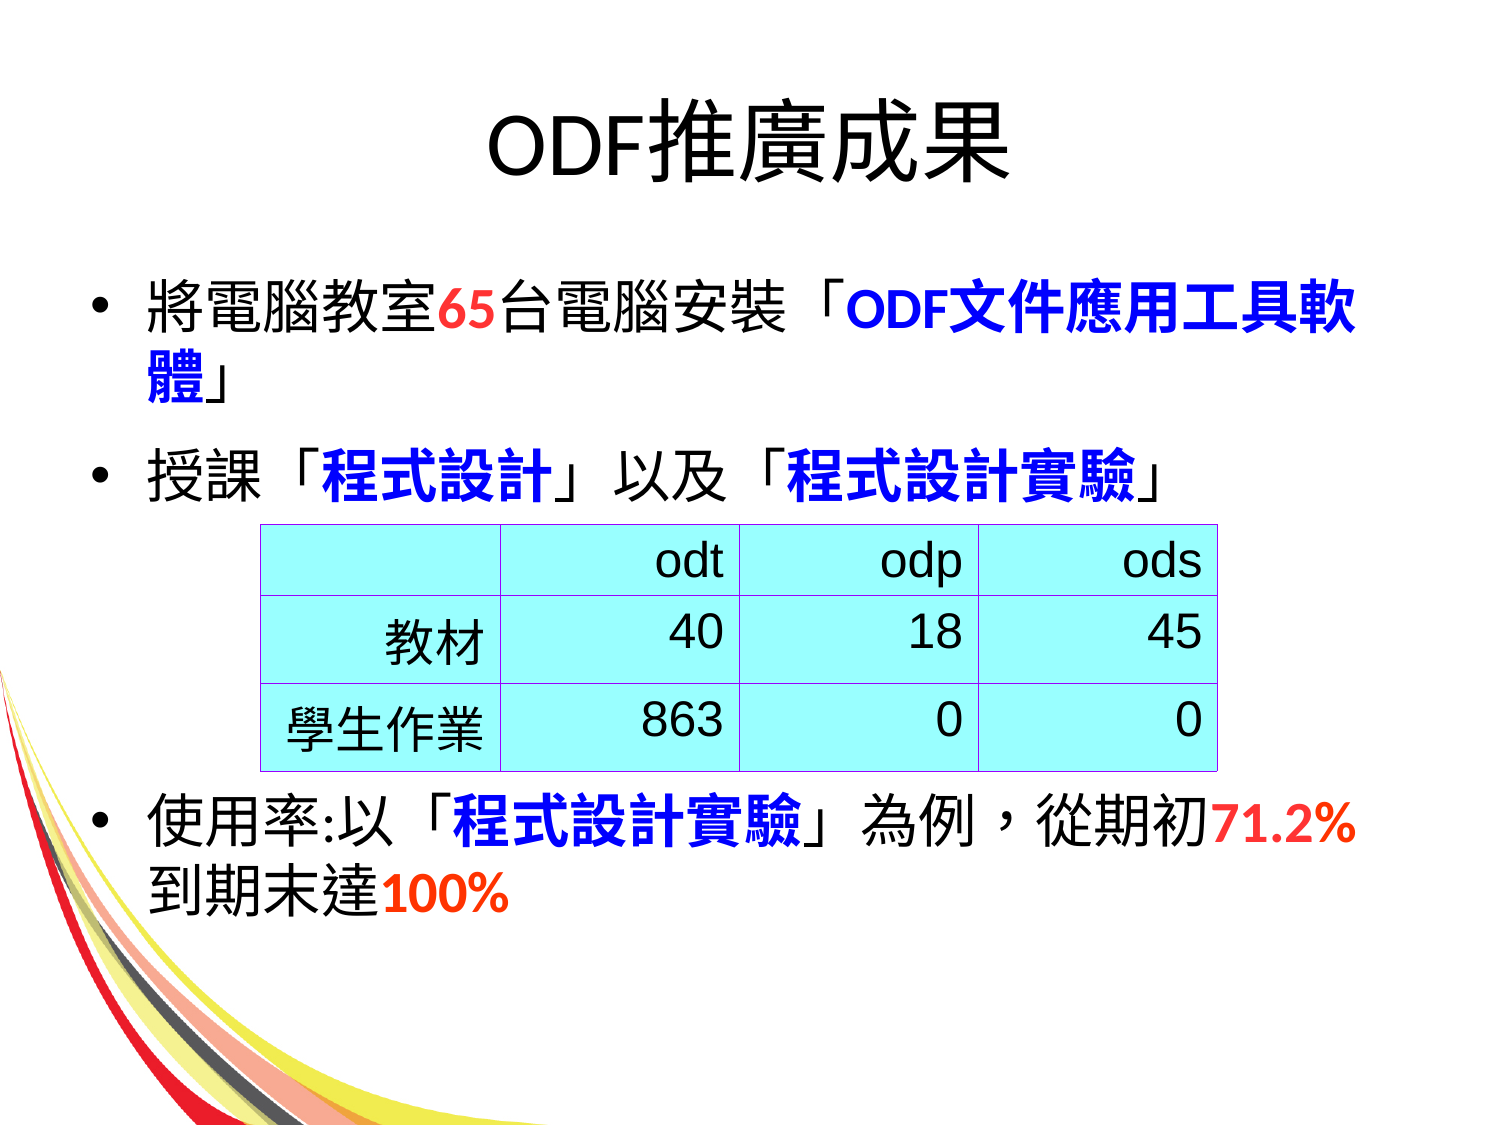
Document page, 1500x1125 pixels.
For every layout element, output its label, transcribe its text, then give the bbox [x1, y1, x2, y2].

table_cell 0 [979, 684, 1217, 771]
table_cell 學生作業 [261, 684, 500, 771]
list 將電腦教室65台電腦安裝「ODF文件應用工具軟體」 授課「程式設計」以及「程式設計實驗」 使用率:以「程式設計實驗」為例，從期初71.2%到期末達100% [75, 262, 1425, 1005]
table_cell 40 [501, 596, 739, 683]
table_cell 0 [740, 684, 978, 771]
picture [0, 0, 1500, 1125]
table_header odp [740, 525, 978, 595]
table_cell 教材 [261, 596, 500, 683]
table_cell 18 [740, 596, 978, 683]
table_cell 863 [501, 684, 739, 771]
table_header ods [979, 525, 1217, 595]
title ODF推廣成果 [75, 45, 1425, 233]
table_header odt [501, 525, 739, 595]
table_cell 45 [979, 596, 1217, 683]
table_header [261, 525, 500, 595]
